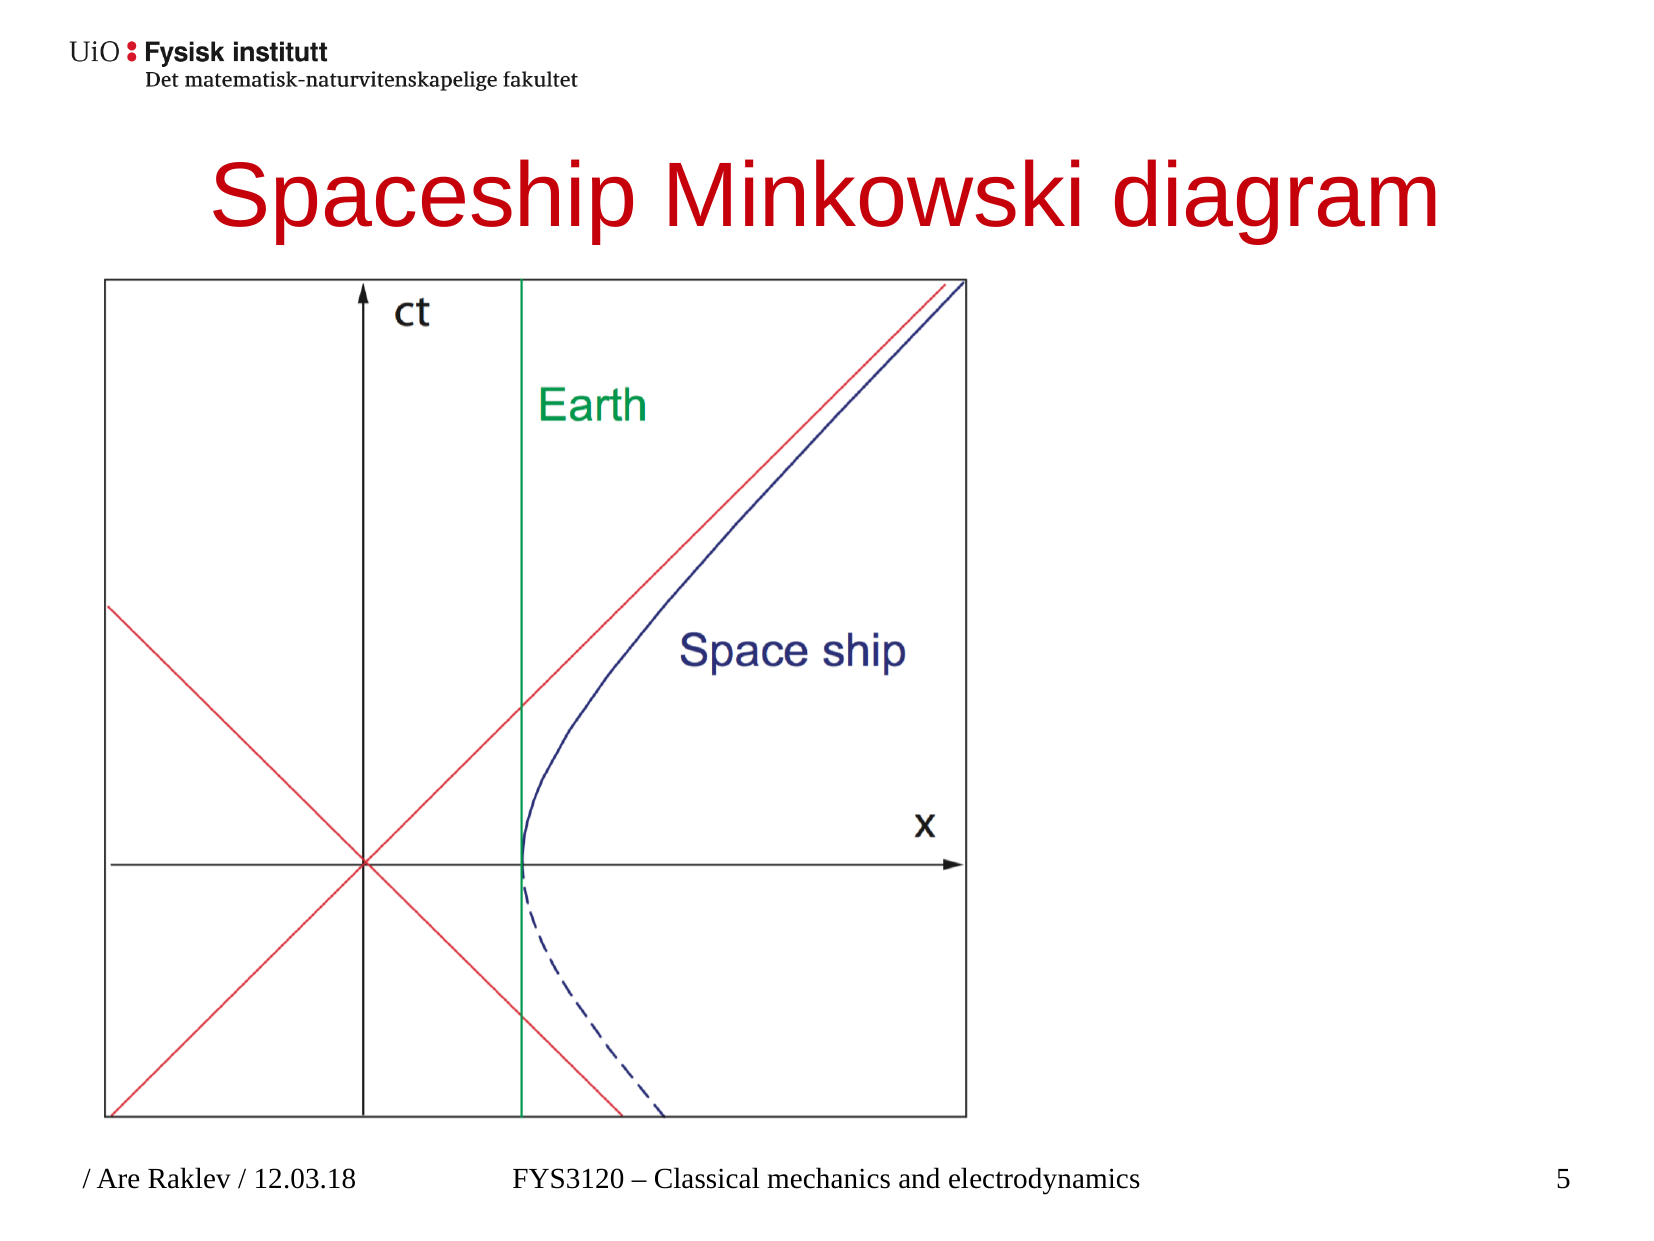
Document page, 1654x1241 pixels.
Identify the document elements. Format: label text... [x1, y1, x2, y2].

picture [80, 256, 991, 1142]
picture [68, 37, 581, 93]
title Spaceship Minkowski diagram [82, 90, 1571, 298]
